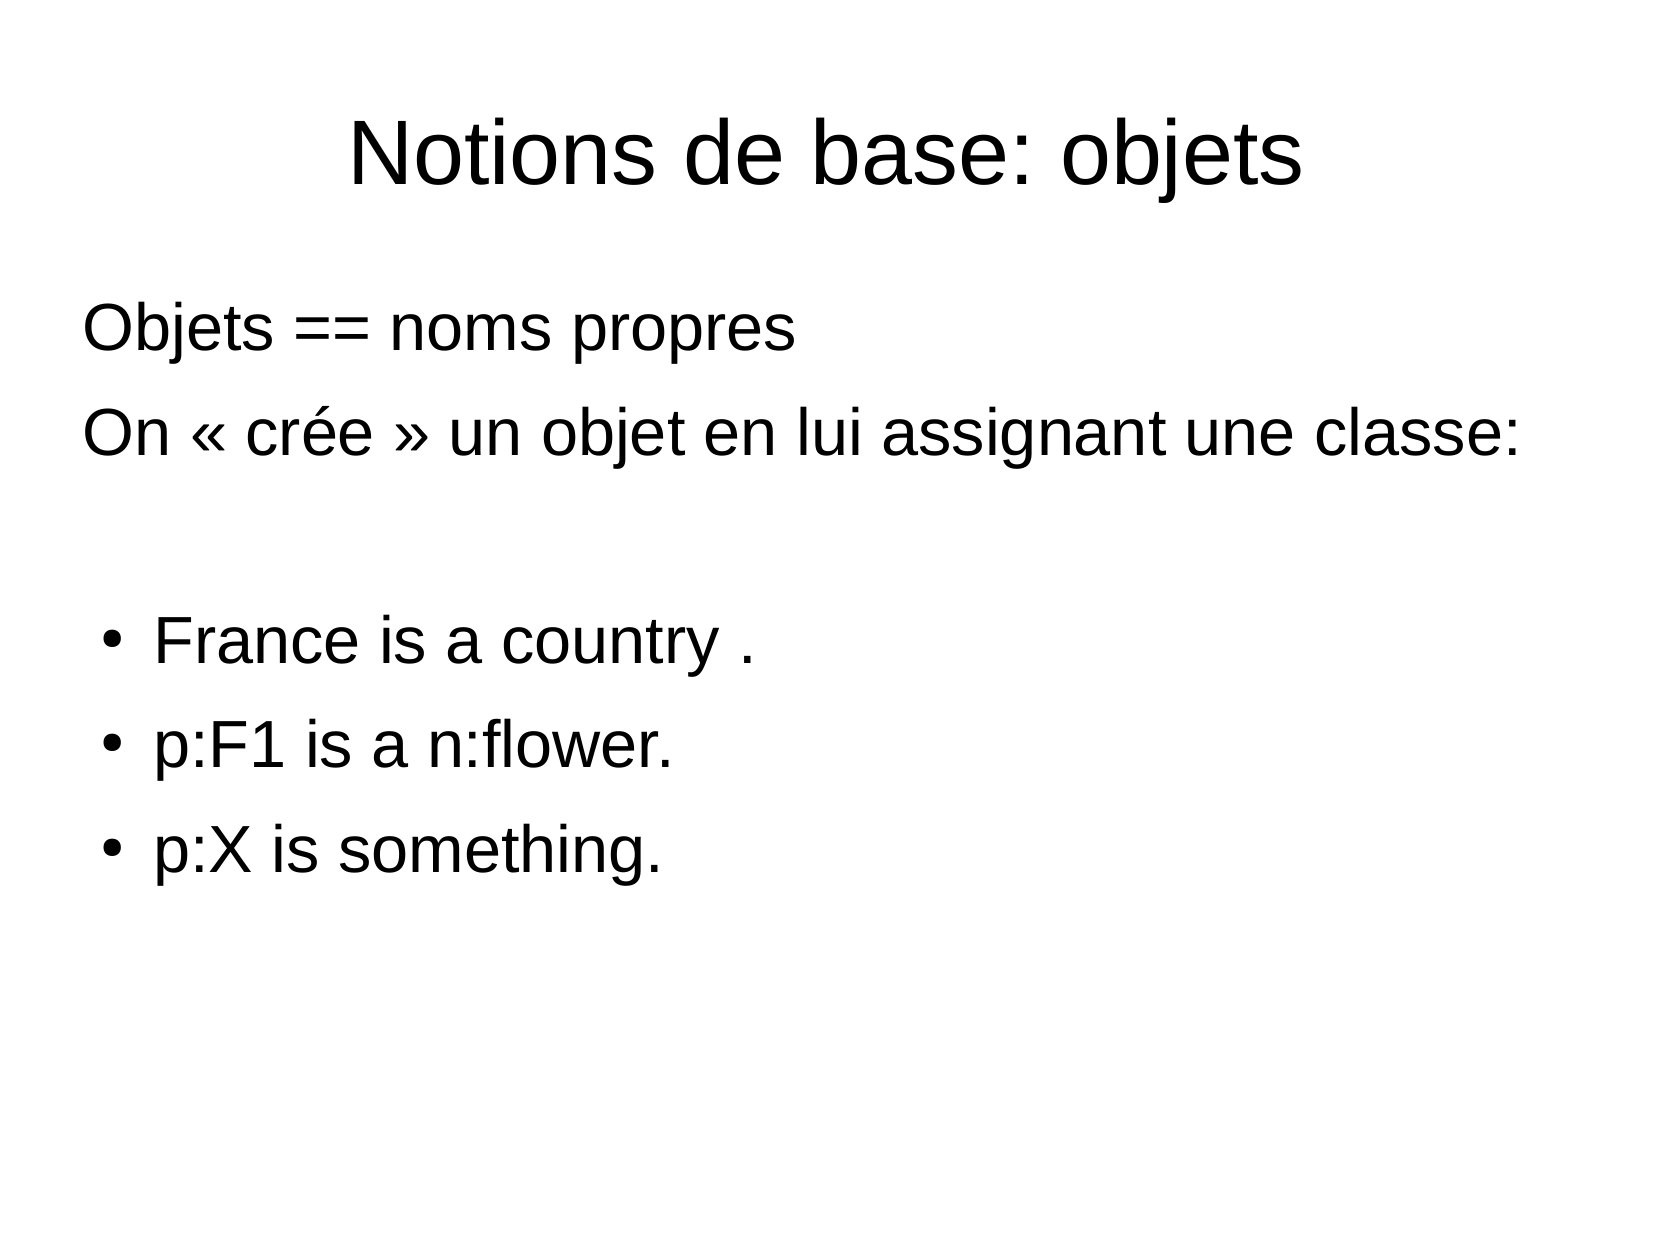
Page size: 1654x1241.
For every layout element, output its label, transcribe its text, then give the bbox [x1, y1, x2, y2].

list Objets == noms propres On « crée » un objet en lui assignant une classe: France is a country . p:F1 is a n:flower. p:X is something. [82, 290, 1571, 1109]
title Notions de base: objets [82, 56, 1571, 250]
